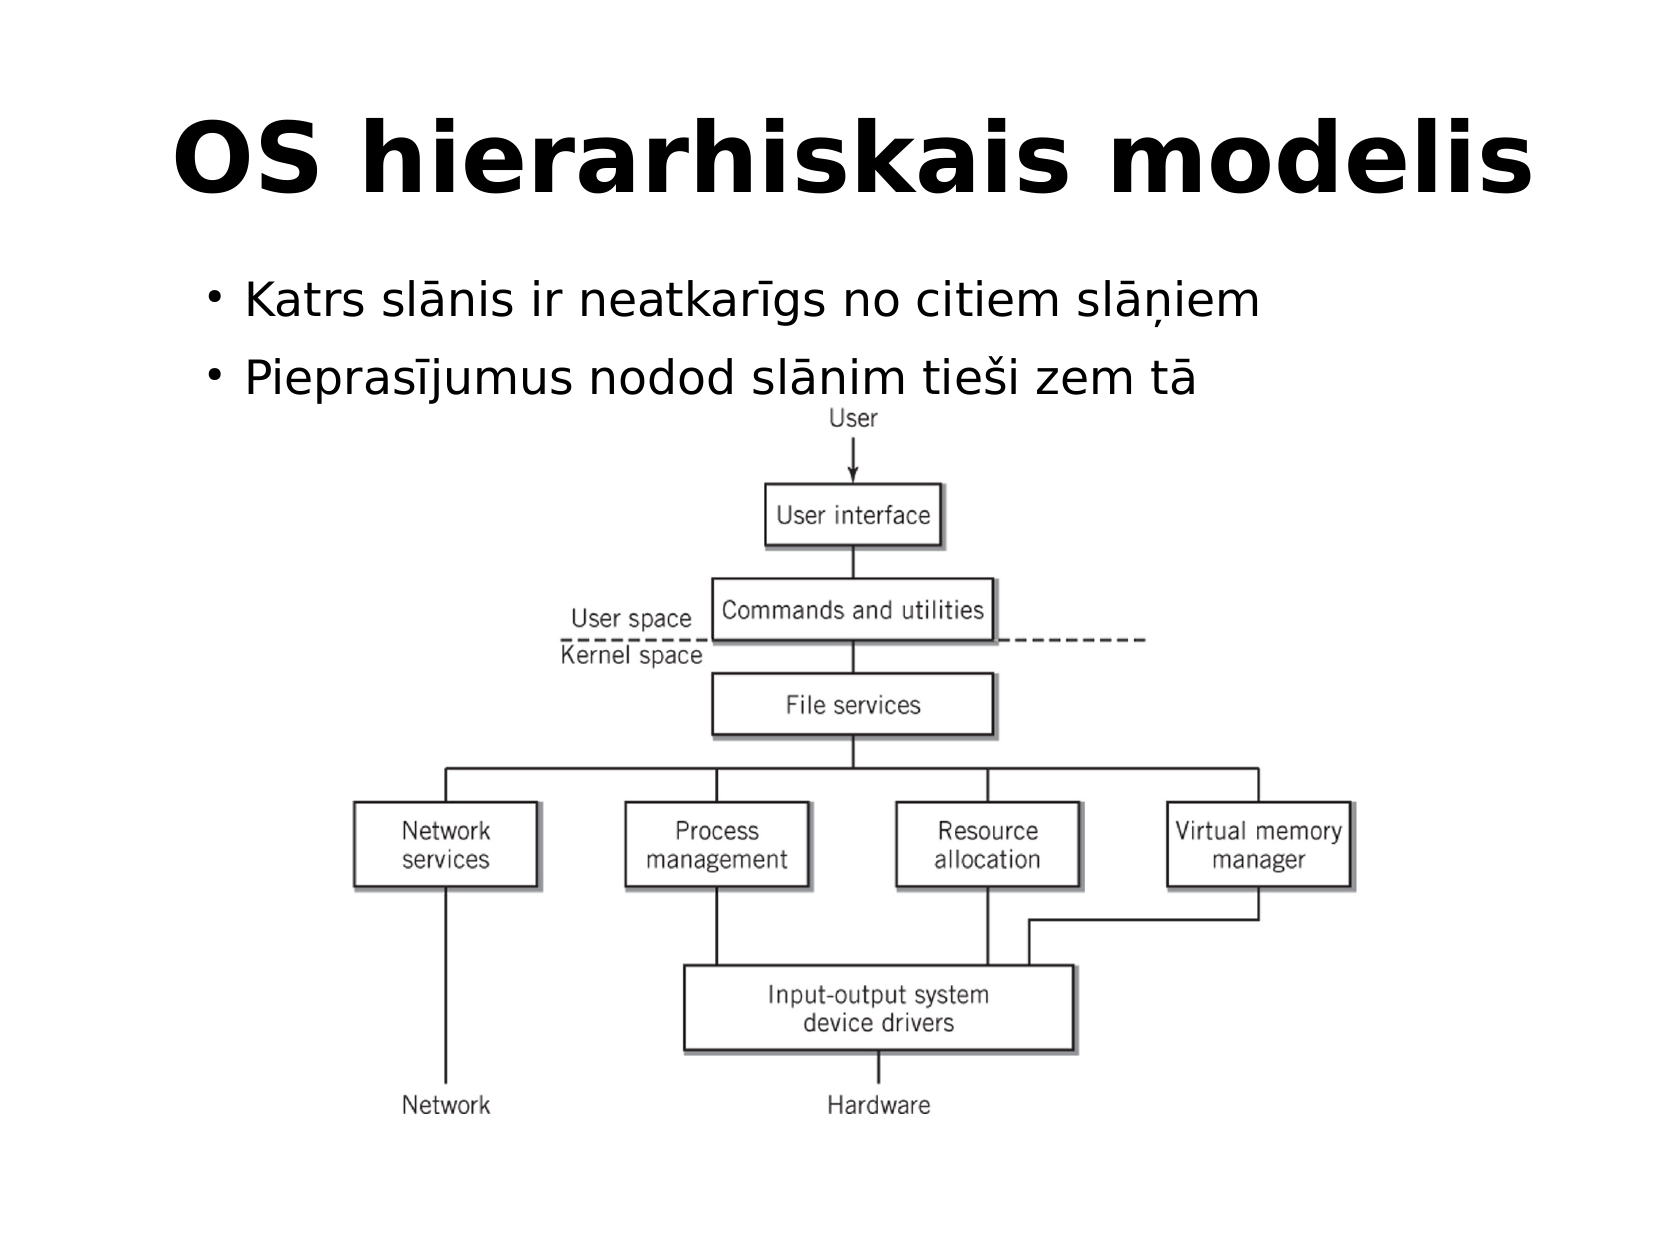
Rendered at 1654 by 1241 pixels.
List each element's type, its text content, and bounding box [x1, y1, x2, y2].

picture [344, 414, 1365, 1123]
list Katrs slānis ir neatkarīgs no citiem slāņiem Pieprasījumus nodod slānim tieši zem tā [179, 261, 1571, 414]
title OS hierarhiskais modelis [137, 49, 1571, 257]
